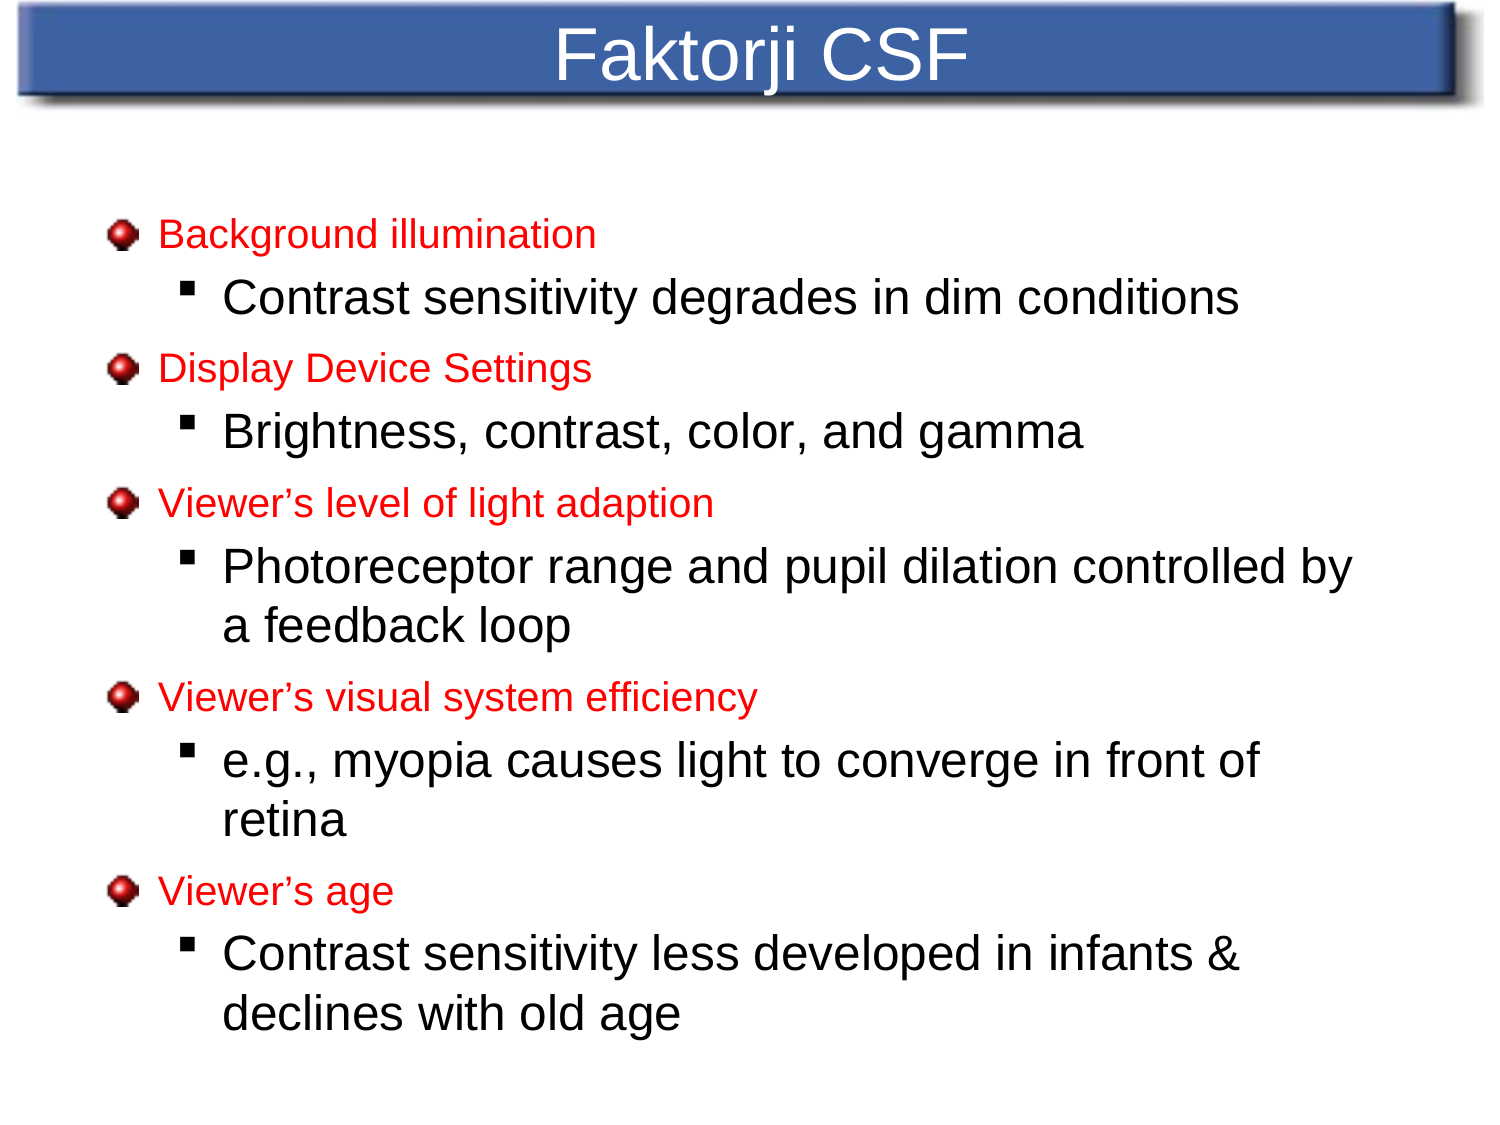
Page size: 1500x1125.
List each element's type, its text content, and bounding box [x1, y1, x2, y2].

picture [16, 0, 1484, 113]
title Faktorji CSF [24, 0, 1500, 103]
list Background illumination Contrast sensitivity degrades in dim conditions Display Device Settings Brightness, contrast, color, and gamma Viewer’s level of light adaption Photoreceptor range and pupil dilation controlled by a feedback loop Viewer’s visual system efficiency e.g., myopia causes light to converge in front of retina Viewer’s age Contrast sensitivity less developed in infants & declines with old age [87, 200, 1408, 1058]
